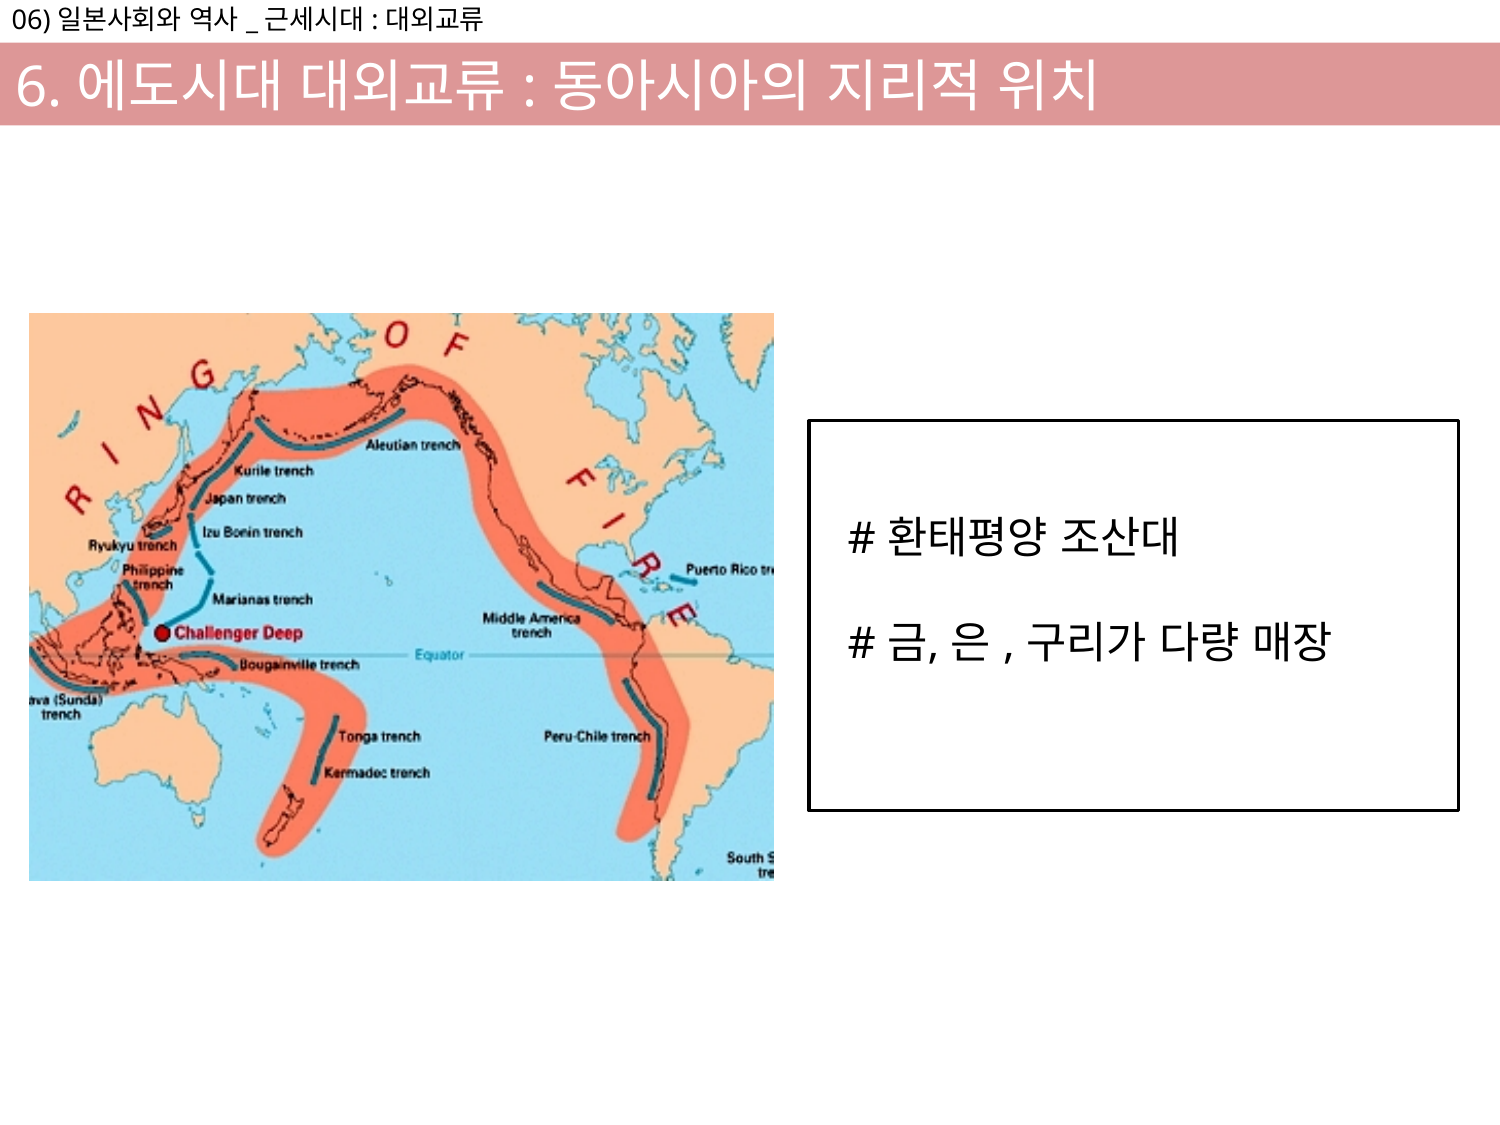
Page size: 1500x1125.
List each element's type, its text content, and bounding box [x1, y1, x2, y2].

picture [29, 313, 774, 881]
text_box 06) 일본사회와 역사 _ 근세시대 : 대외교류 [0, 0, 877, 42]
text_box 6. 에도시대 대외교류 : 동아시아의 지리적 위치 [0, 42, 1500, 126]
text_box # 환태평양 조산대 # 금, 은 , 구리가 다량 매장 [832, 502, 1457, 675]
